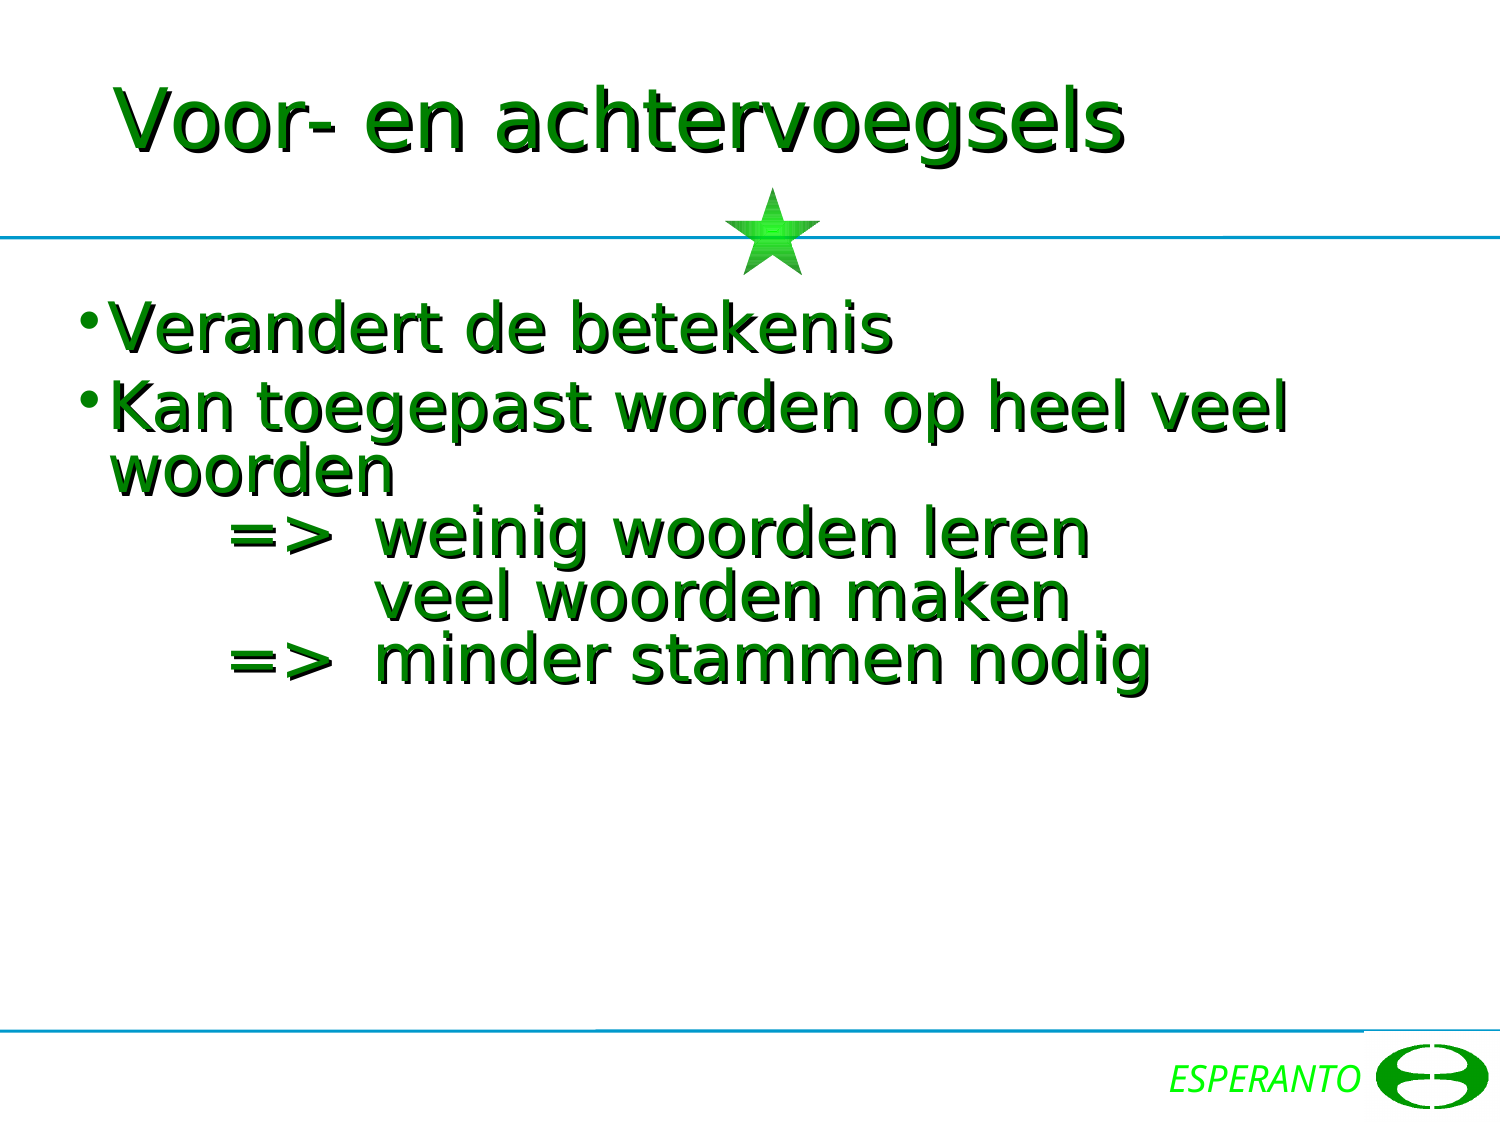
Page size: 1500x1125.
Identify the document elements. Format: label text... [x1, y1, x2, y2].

title Voor- en achtervoegsels [112, 5, 1448, 245]
picture [1364, 1032, 1500, 1122]
list Verandert de betekenis Kan toegepast worden op heel veel woorden => weinig woorden leren veel woorden maken => minder stammen nodig [78, 299, 1448, 1004]
